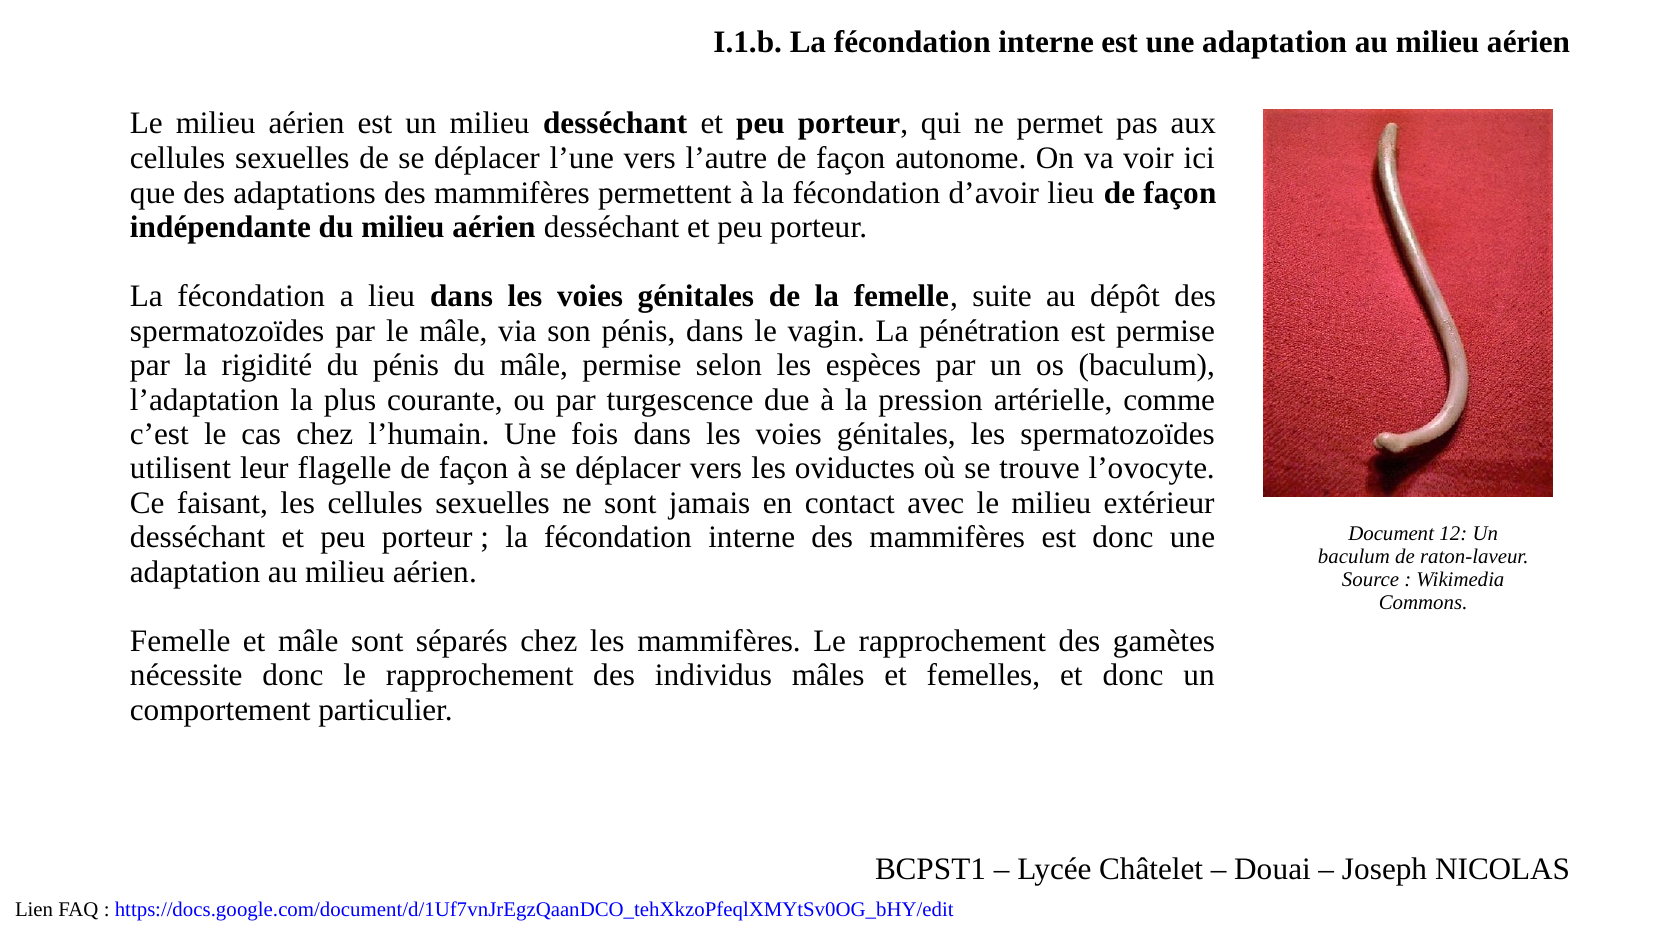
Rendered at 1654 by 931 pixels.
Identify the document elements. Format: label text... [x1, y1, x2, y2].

text_box Lien FAQ : https://docs.google.com/document/d/1Uf7vnJrEgzQaanDCO_tehXkzoPfeqlXMYtSv0OG_bHY/edit [0, 897, 993, 931]
text_box Document 12: Un baculum de raton-laveur. Source : Wikimedia Commons. [1311, 510, 1536, 626]
text_box I.1.b. La fécondation interne est une adaptation au milieu aérien [401, 5, 1572, 78]
text_box Le milieu aérien est un milieu desséchant et peu porteur, qui ne permet pas aux cellules sexuelles de se déplacer l’une vers l’autre de façon autonome. On va voir ici que des adaptations des mammifères permettent à la fécondation d’avoir lieu de façon indépendante du milieu aérien desséchant et peu porteur. La fécondation a lieu dans les voies génitales de la femelle, suite au dépôt des spermatozoïdes par le mâle, via son pénis, dans le vagin. La pénétration est permise par la rigidité du pénis du mâle, permise selon les espèces par un os (baculum), l’adaptation la plus courante, ou par turgescence due à la pression artérielle, comme c’est le cas chez l’humain. Une fois dans les voies génitales, les spermatozoïdes utilisent leur flagelle de façon à se déplacer vers les oviductes où se trouve l’ovocyte. Ce faisant, les cellules sexuelles ne sont jamais en contact avec le milieu extérieur desséchant et peu porteur ; la fécondation interne des mammifères est donc une adaptation au milieu aérien. Femelle et mâle sont séparés chez les mammifères. Le rapprochement des gamètes nécessite donc le rapprochement des individus mâles et femelles, et donc un comportement particulier. [129, 106, 1217, 931]
picture [1263, 109, 1553, 497]
text_box BCPST1 – Lycée Châtelet – Douai – Joseph NICOLAS [1217, 832, 1571, 905]
